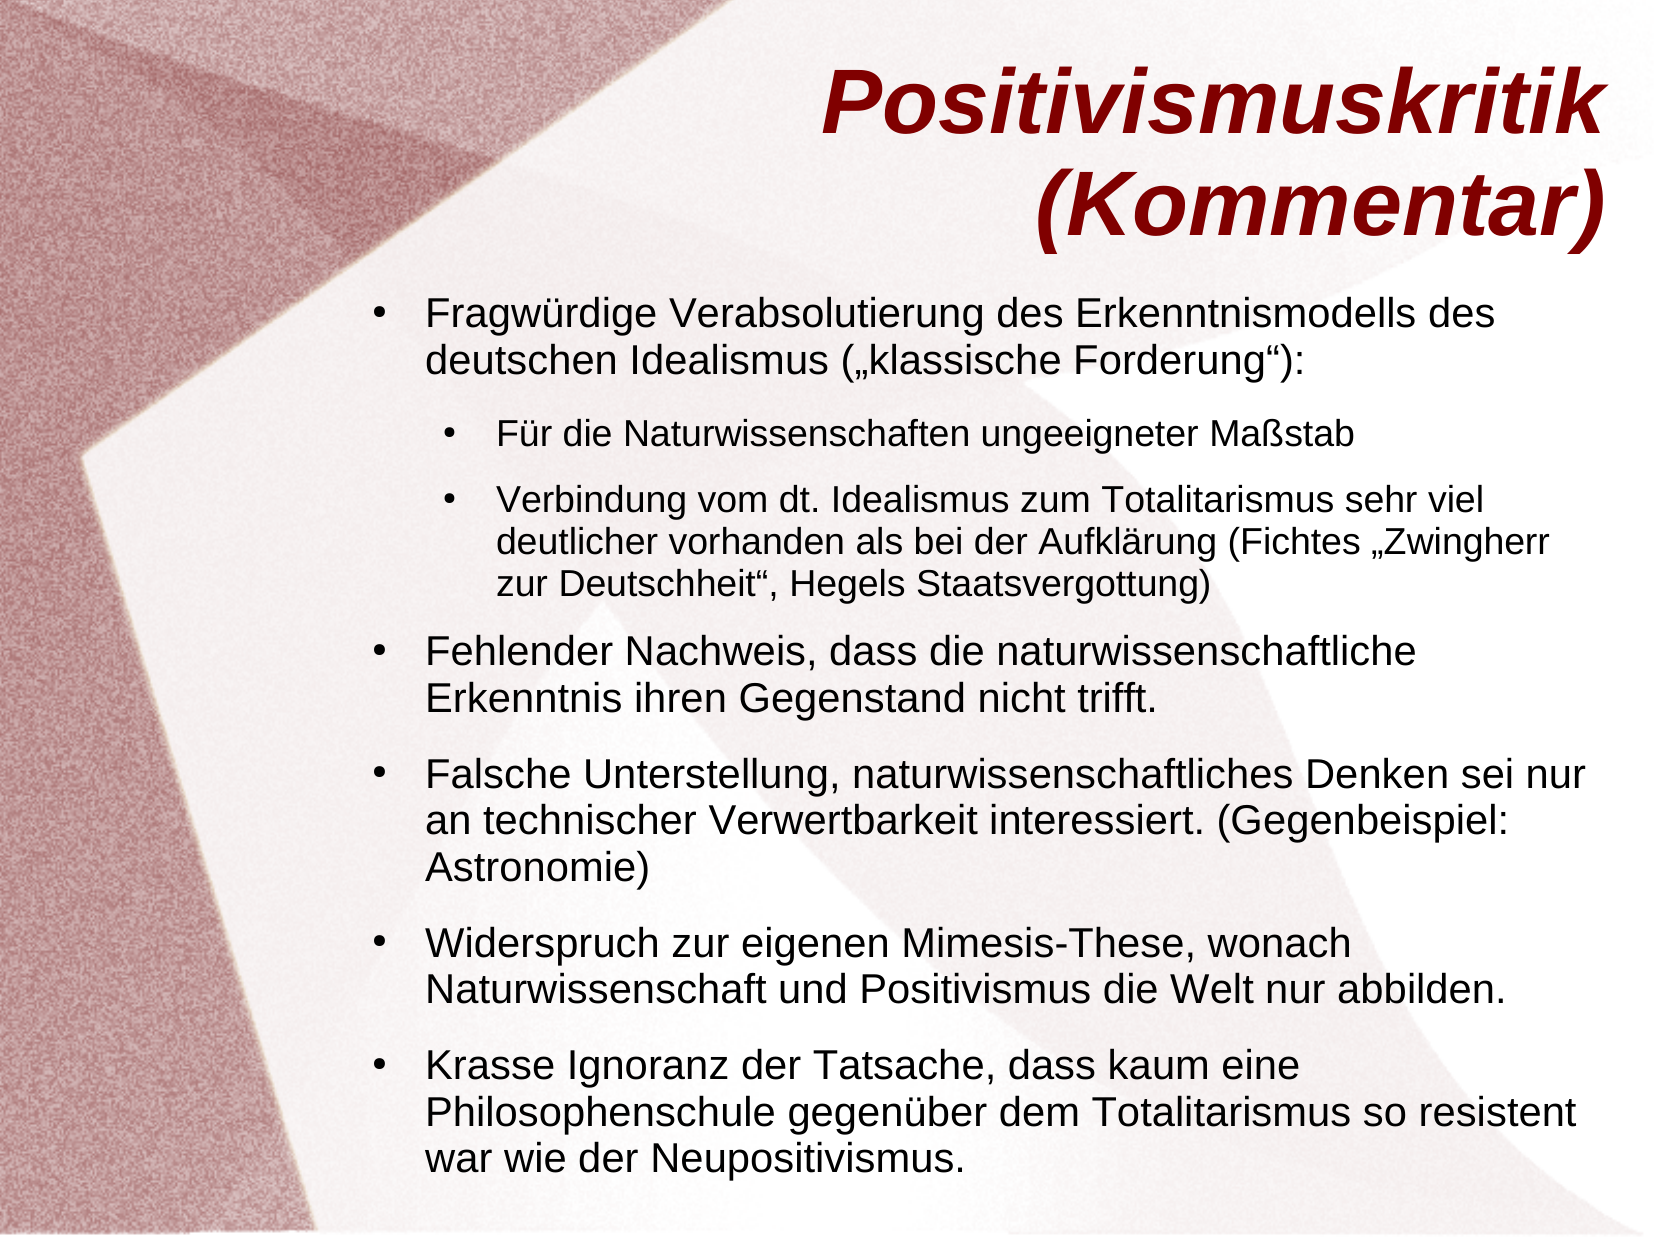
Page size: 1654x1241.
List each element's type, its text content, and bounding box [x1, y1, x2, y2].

list Fragwürdige Verabsolutierung des Erkenntnismodells des deutschen Idealismus („klassische Forderung“): Für die Naturwissenschaften ungeeigneter Maßstab Verbindung vom dt. Idealismus zum Totalitarismus sehr viel deutlicher vorhanden als bei der Aufklärung (Fichtes „Zwingherr zur Deutschheit“, Hegels Staatsvergottung) Fehlender Nachweis, dass die naturwissenschaftliche Erkenntnis ihren Gegenstand nicht trifft. Falsche Unterstellung, naturwissenschaftliches Denken sei nur an technischer Verwertbarkeit interessiert. (Gegenbeispiel: Astronomie) Widerspruch zur eigenen Mimesis-These, wonach Naturwissenschaft und Positivismus die Welt nur abbilden. Krasse Ignoranz der Tatsache, dass kaum eine Philosophenschule gegenüber dem Totalitarismus so resistent war wie der Neupositivismus. [354, 290, 1601, 1182]
picture [0, 0, 1654, 1241]
title Positivismuskritik (Kommentar) [596, 50, 1607, 256]
